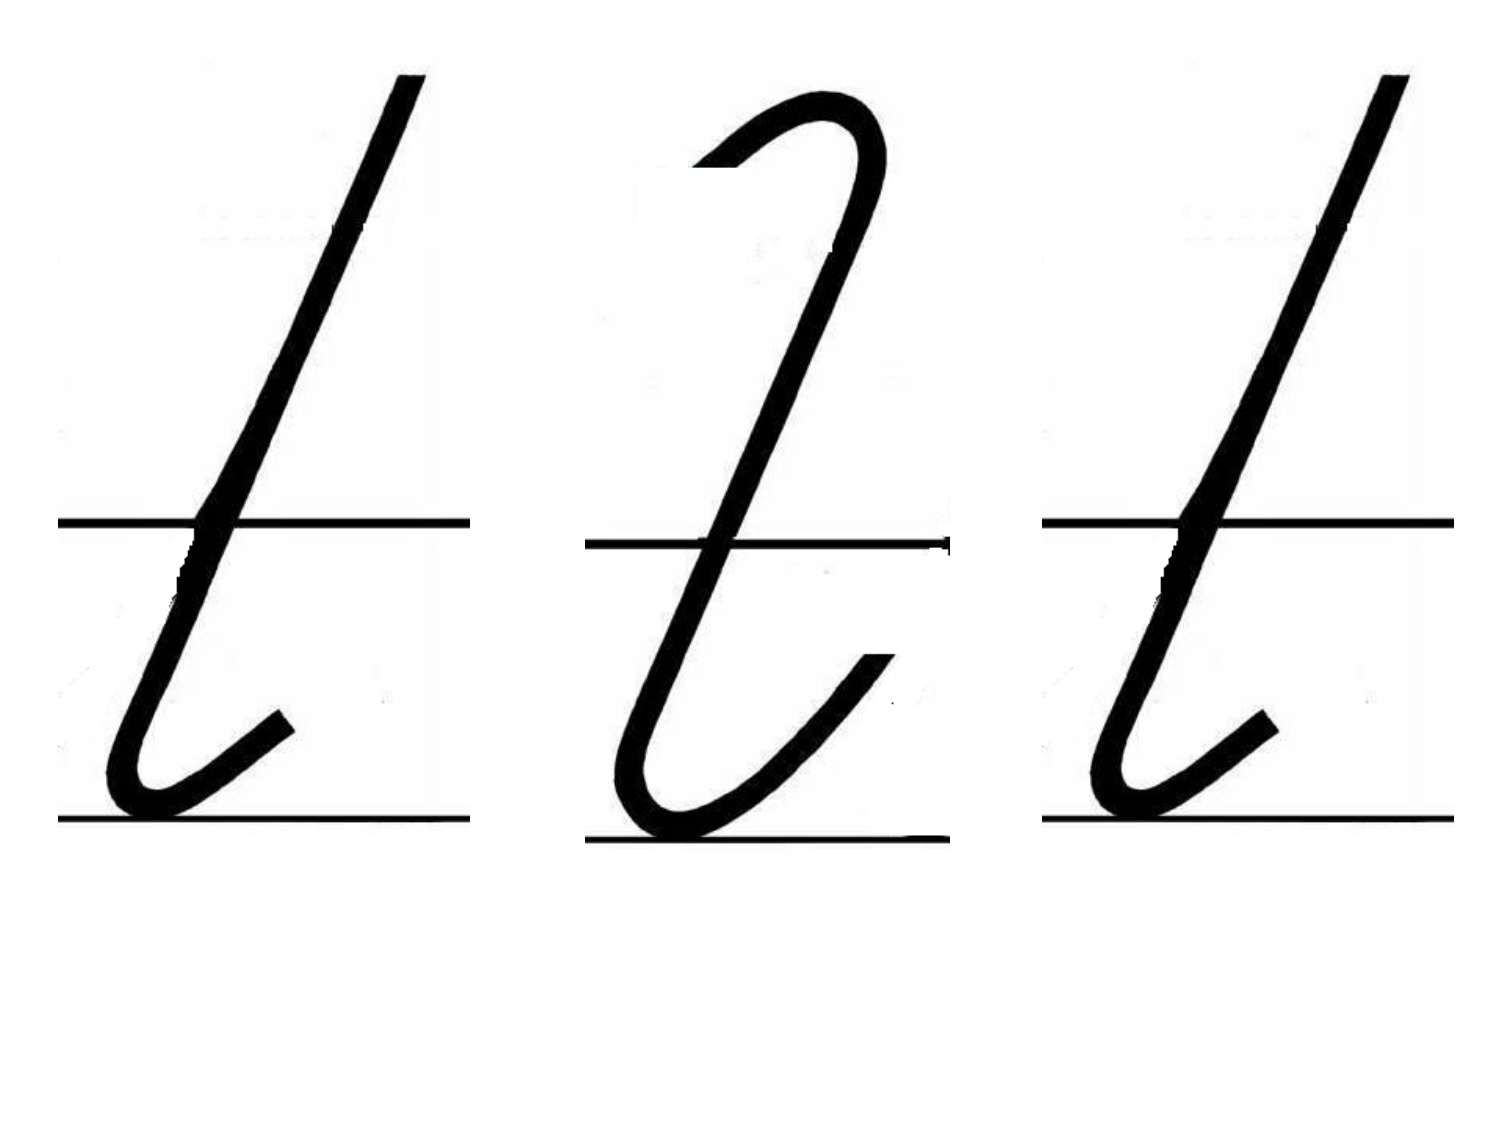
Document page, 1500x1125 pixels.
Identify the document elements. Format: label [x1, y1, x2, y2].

picture [1042, 58, 1454, 968]
picture [58, 58, 470, 968]
picture [585, 46, 950, 989]
